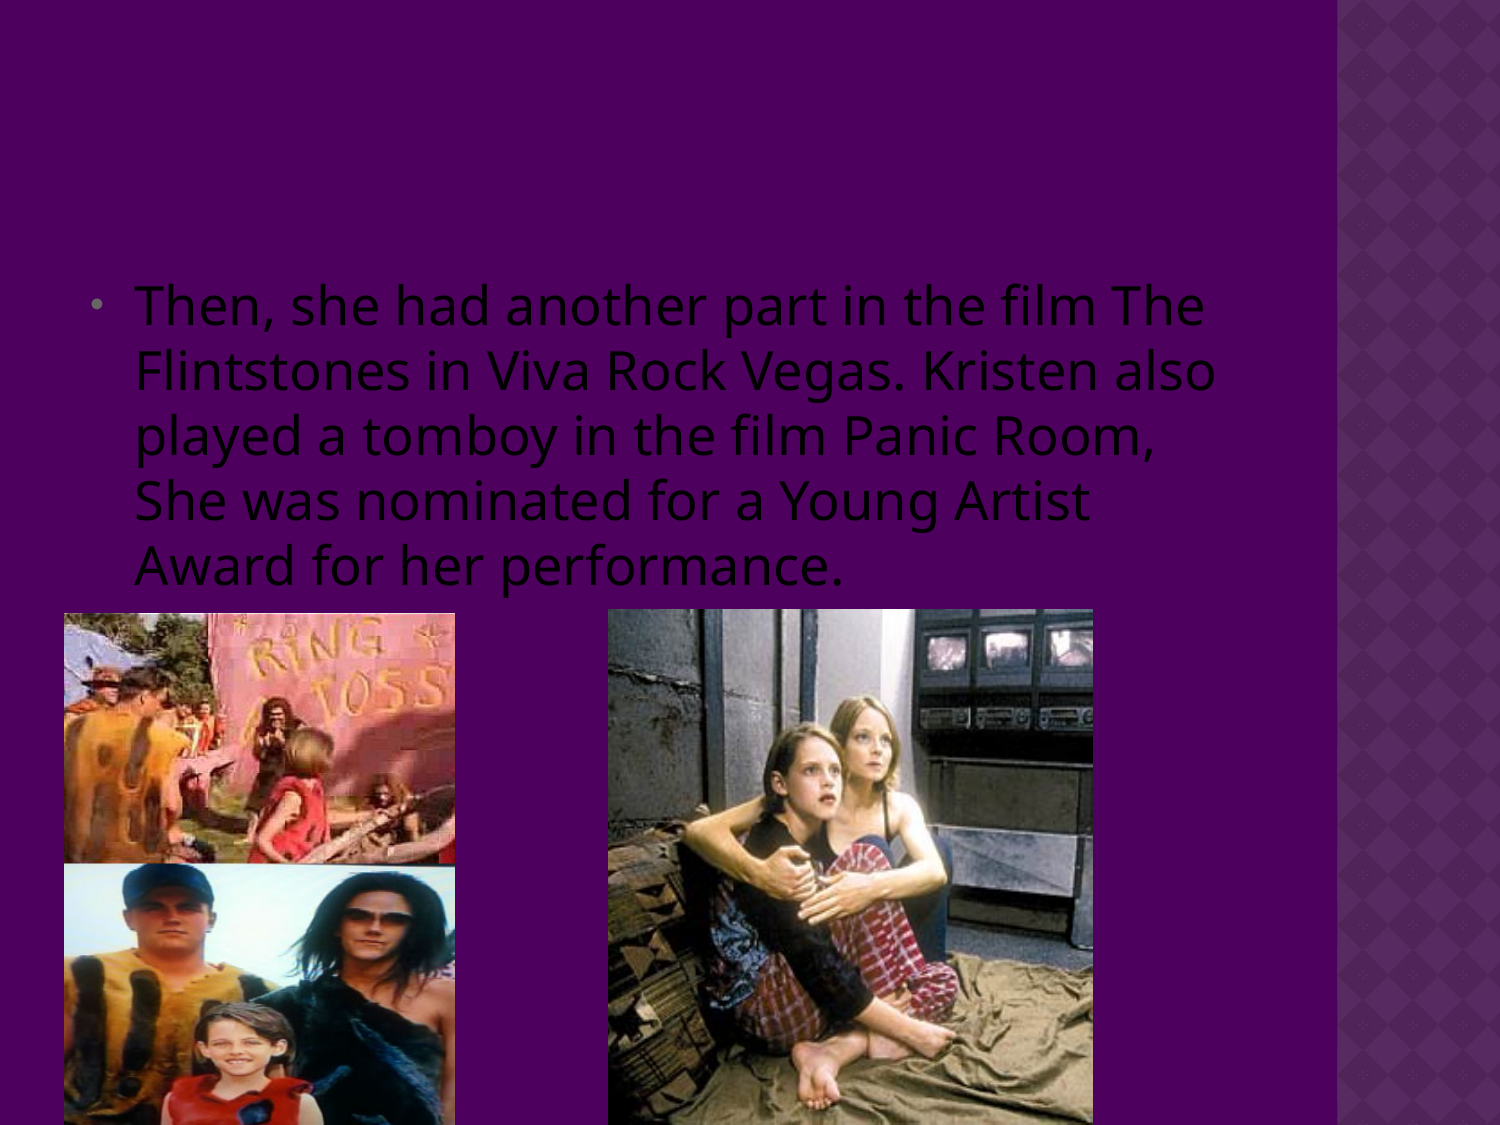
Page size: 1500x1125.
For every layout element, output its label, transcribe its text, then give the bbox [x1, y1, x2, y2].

picture [608, 609, 1093, 1125]
picture [64, 613, 455, 1125]
list Then, she had another part in the film The Flintstones in Viva Rock Vegas. Kristen also played a tomboy in the film Panic Room, She was nominated for a Young Artist Award for her performance. [75, 264, 1263, 1060]
